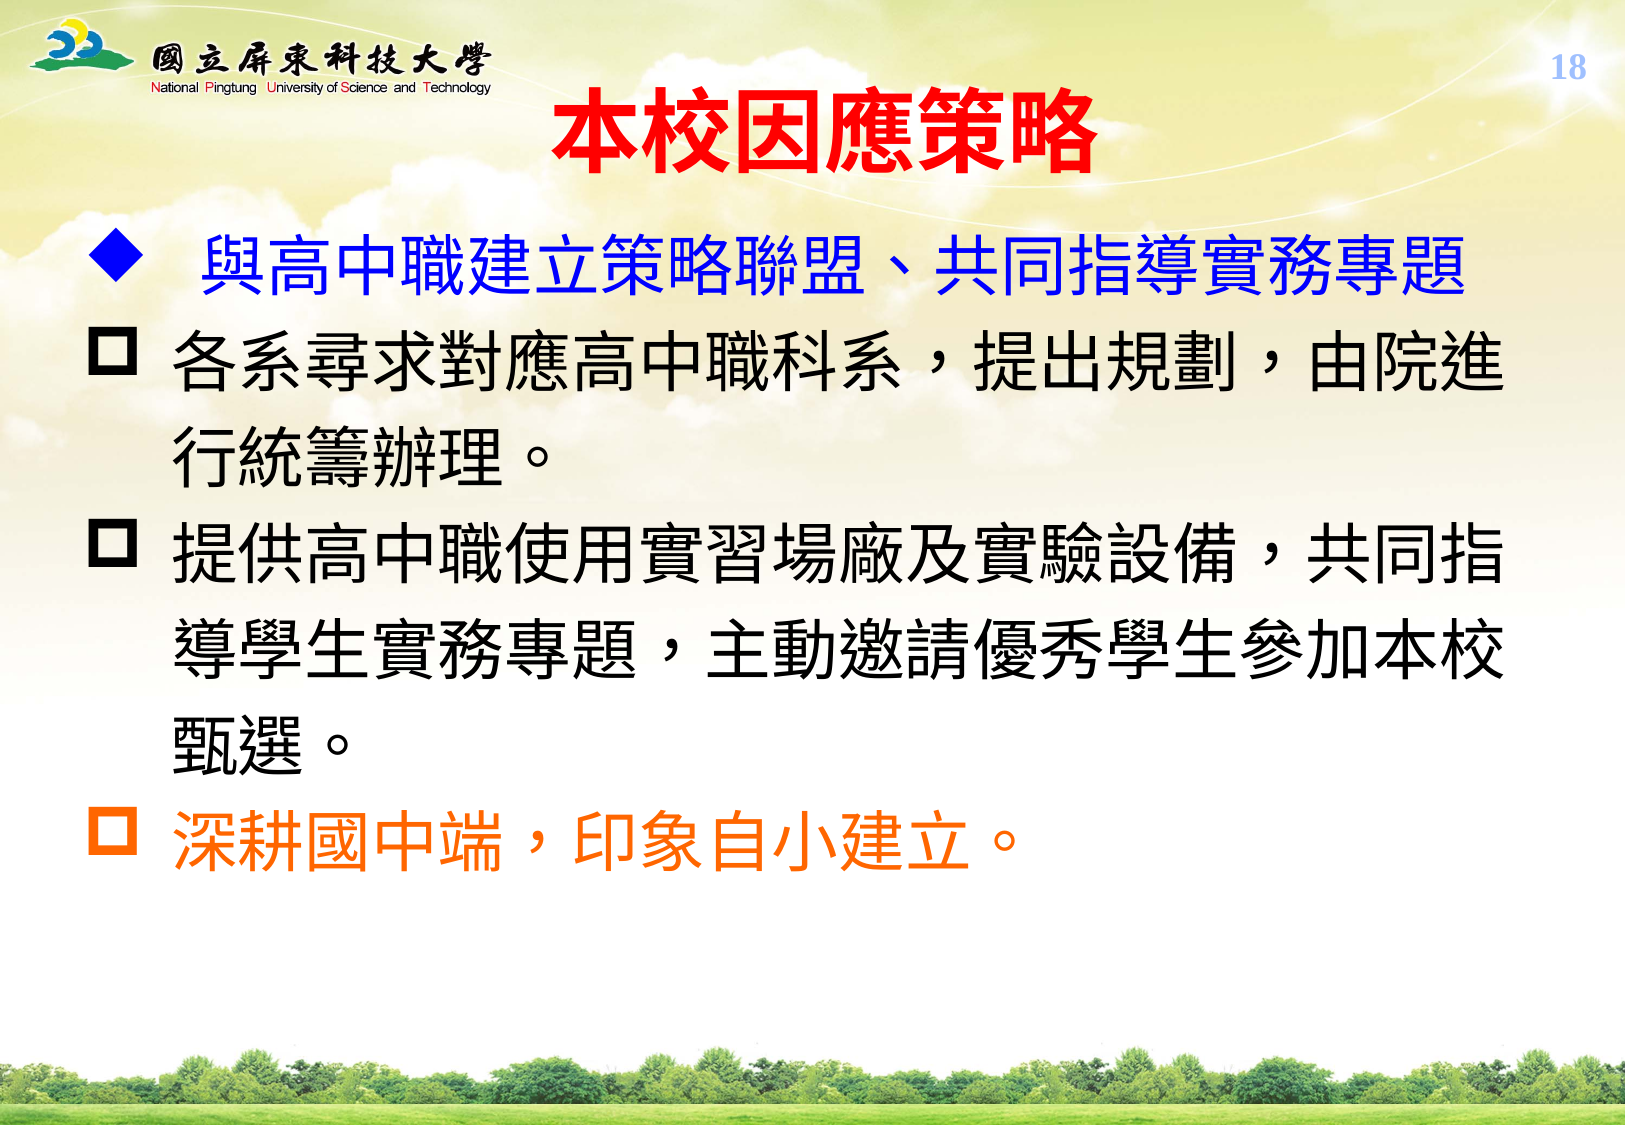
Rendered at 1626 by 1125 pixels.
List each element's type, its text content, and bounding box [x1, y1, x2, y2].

text_box 本校因應策略 [139, 66, 1510, 192]
text_box 與高中職建立策略聯盟、共同指導實務專題 各系尋求對應高中職科系，提出規劃，由院進行統籌辦理。 提供高中職使用實習場廠及實驗設備，共同指導學生實務專題，主動邀請優秀學生參加本校甄選。 深耕國中端，印象自小建立。 [68, 200, 1555, 887]
picture [0, 0, 1625, 1125]
